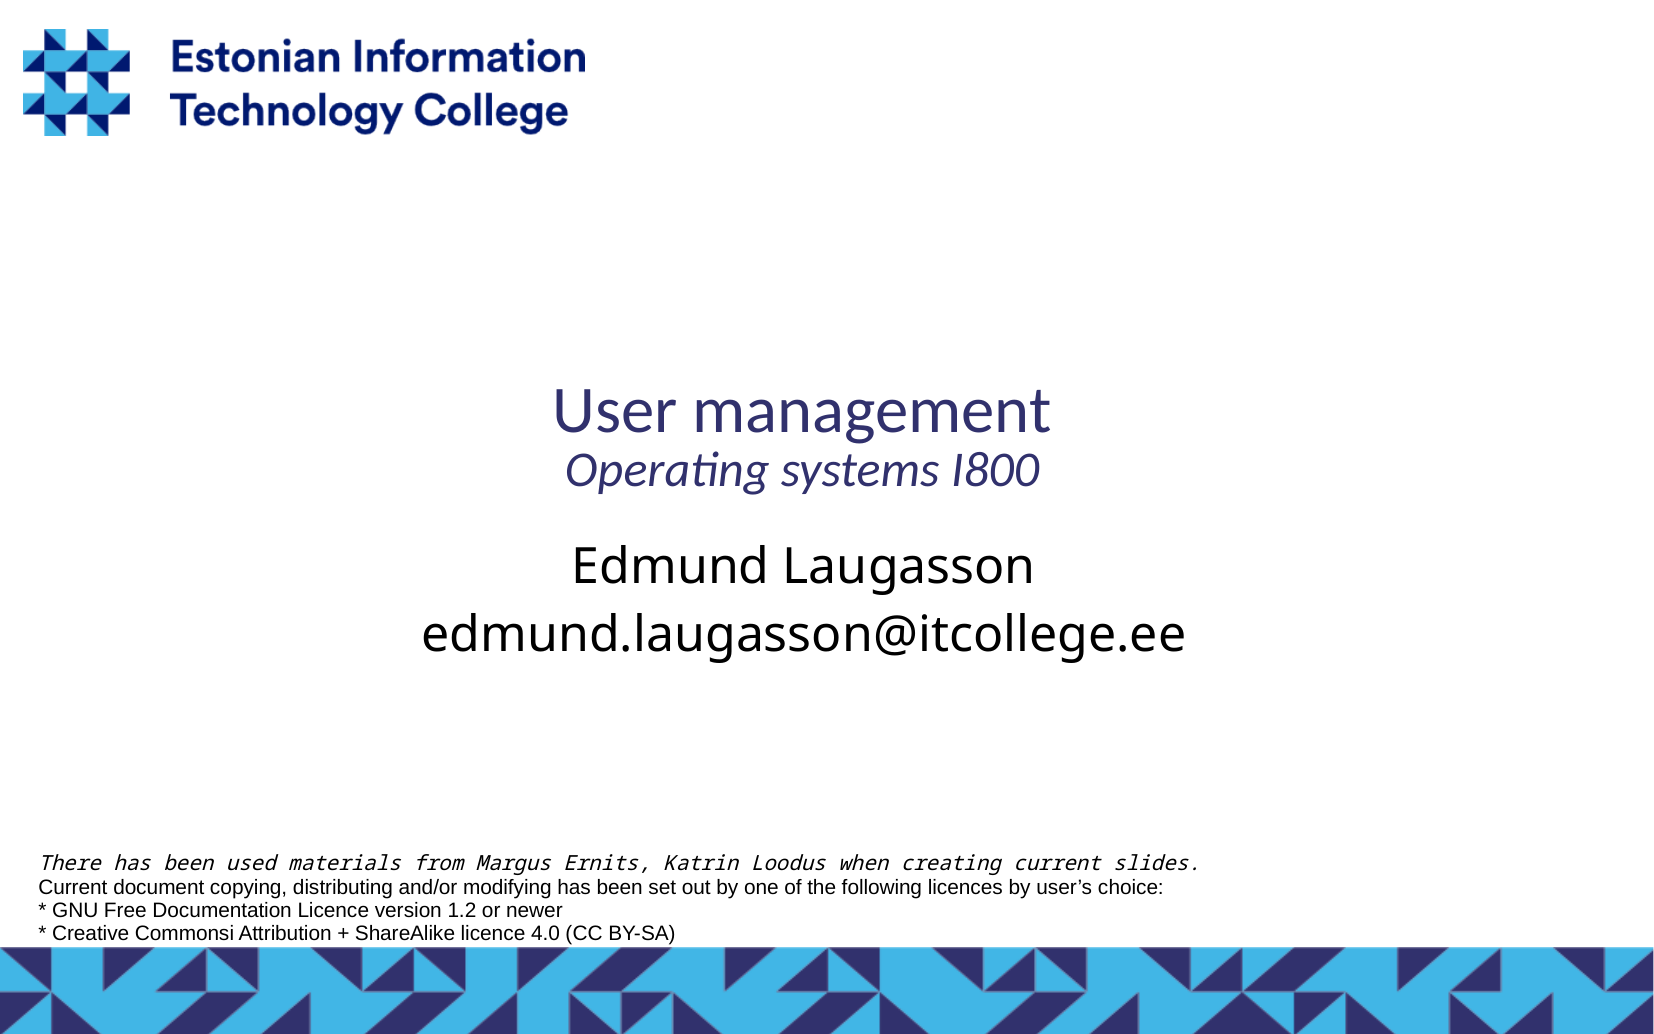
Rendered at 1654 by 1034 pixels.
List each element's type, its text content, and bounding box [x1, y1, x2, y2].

picture [23, 29, 585, 136]
title User management Operating systems I800 [234, 346, 1371, 535]
text_box There has been used materials from Margus Ernits, Katrin Loodus when creating current slides. [23, 840, 1229, 880]
text_box Current document copying, distributing and/or modifying has been set out by one of the following licences by user’s choice: * GNU Free Documentation Licence version 1.2 or newer * Creative Commonsi Attribution + ShareAlike licence 4.0 (CC BY-SA) [23, 868, 1642, 954]
subtitle Edmund Laugasson edmund.laugasson@itcollege.ee [236, 532, 1372, 665]
